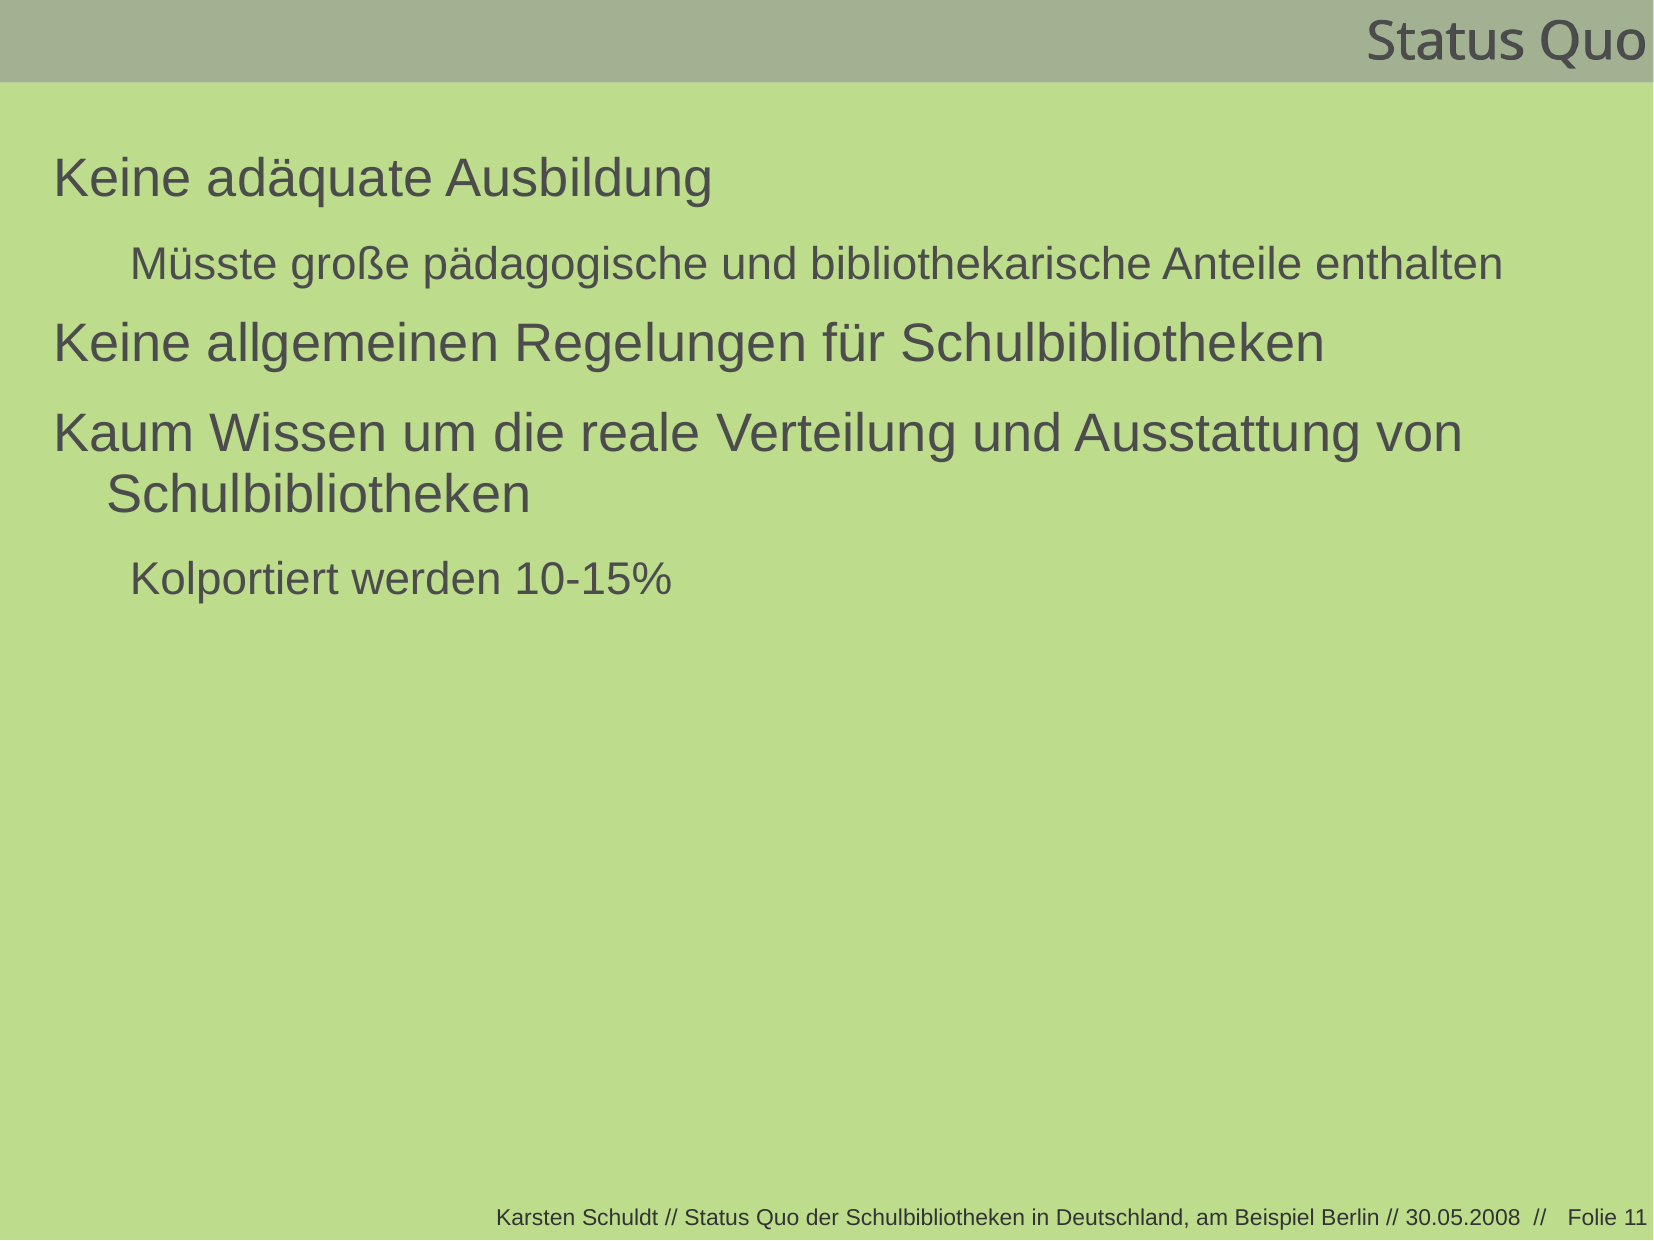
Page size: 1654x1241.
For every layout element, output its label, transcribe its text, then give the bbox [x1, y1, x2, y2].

title Status Quo [0, 0, 1654, 83]
list Keine adäquate Ausbildung Müsste große pädagogische und bibliothekarische Anteile enthalten Keine allgemeinen Regelungen für Schulbibliotheken Kaum Wissen um die reale Verteilung und Ausstattung von Schulbibliotheken Kolportiert werden 10-15% [35, 147, 1630, 1019]
